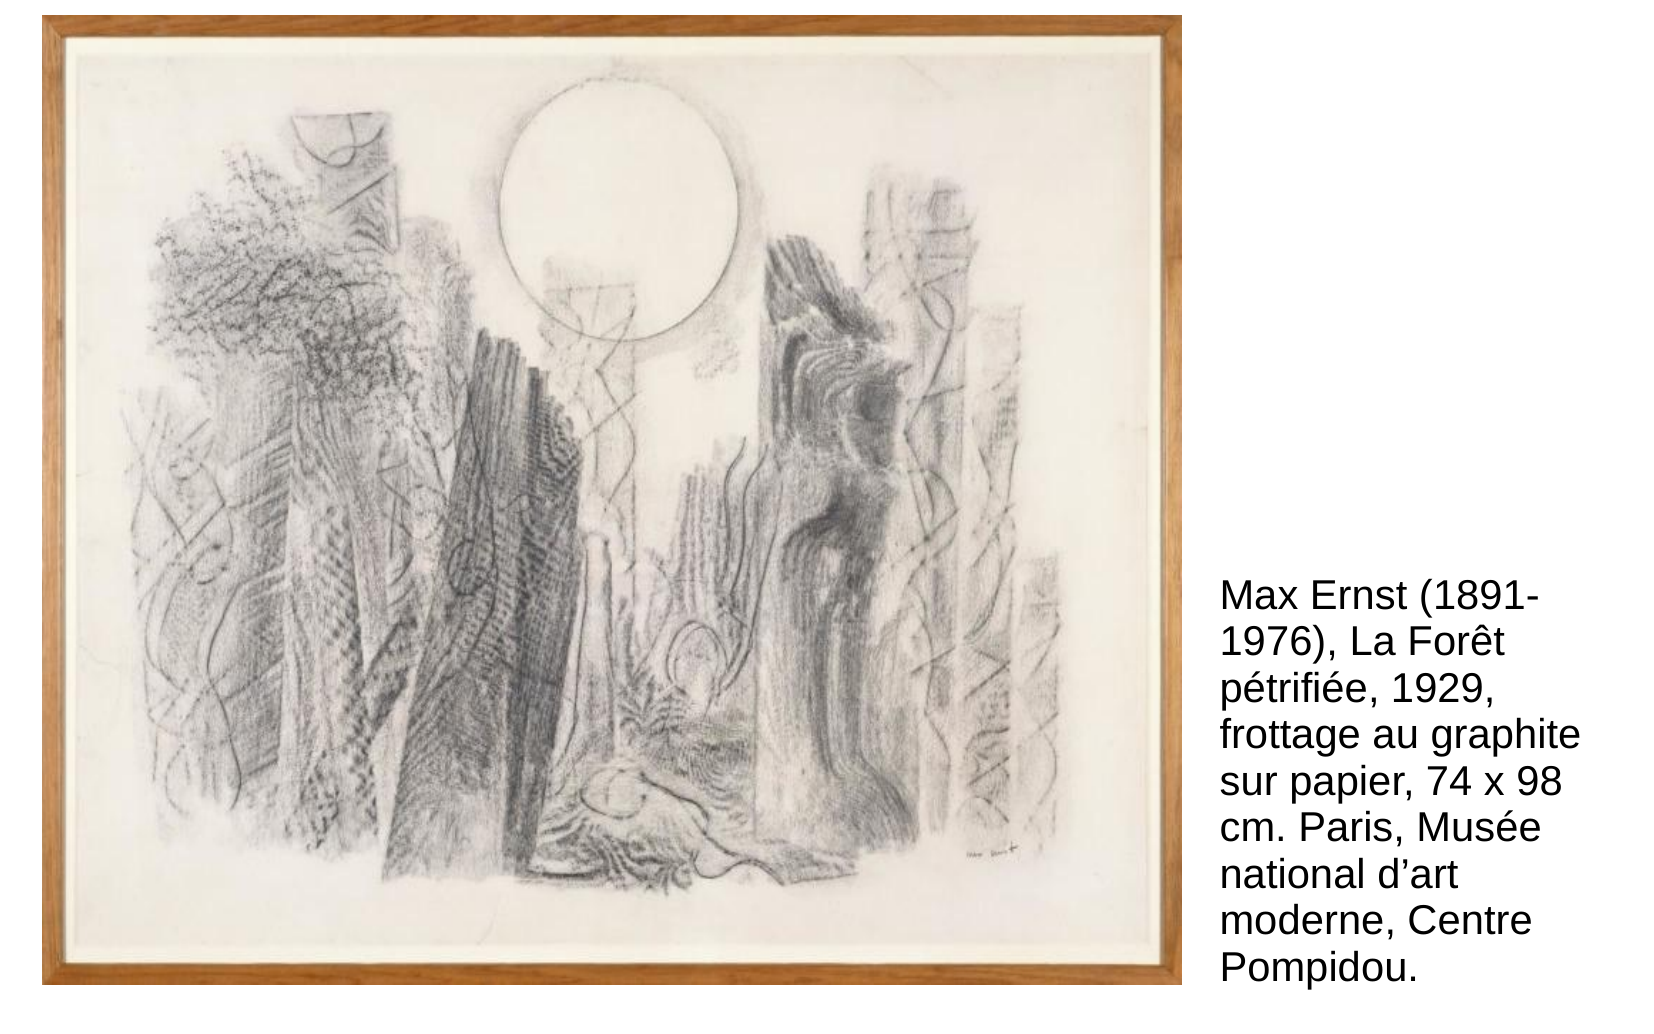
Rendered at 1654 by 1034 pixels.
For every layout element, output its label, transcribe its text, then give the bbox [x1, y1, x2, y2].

text_box Max Ernst (1891-1976), La Forêt pétrifiée, 1929, frottage au graphite sur papier, 74 x 98 cm. Paris, Musée national d’art moderne, Centre Pompidou. [1204, 564, 1622, 998]
picture [42, 15, 1182, 985]
